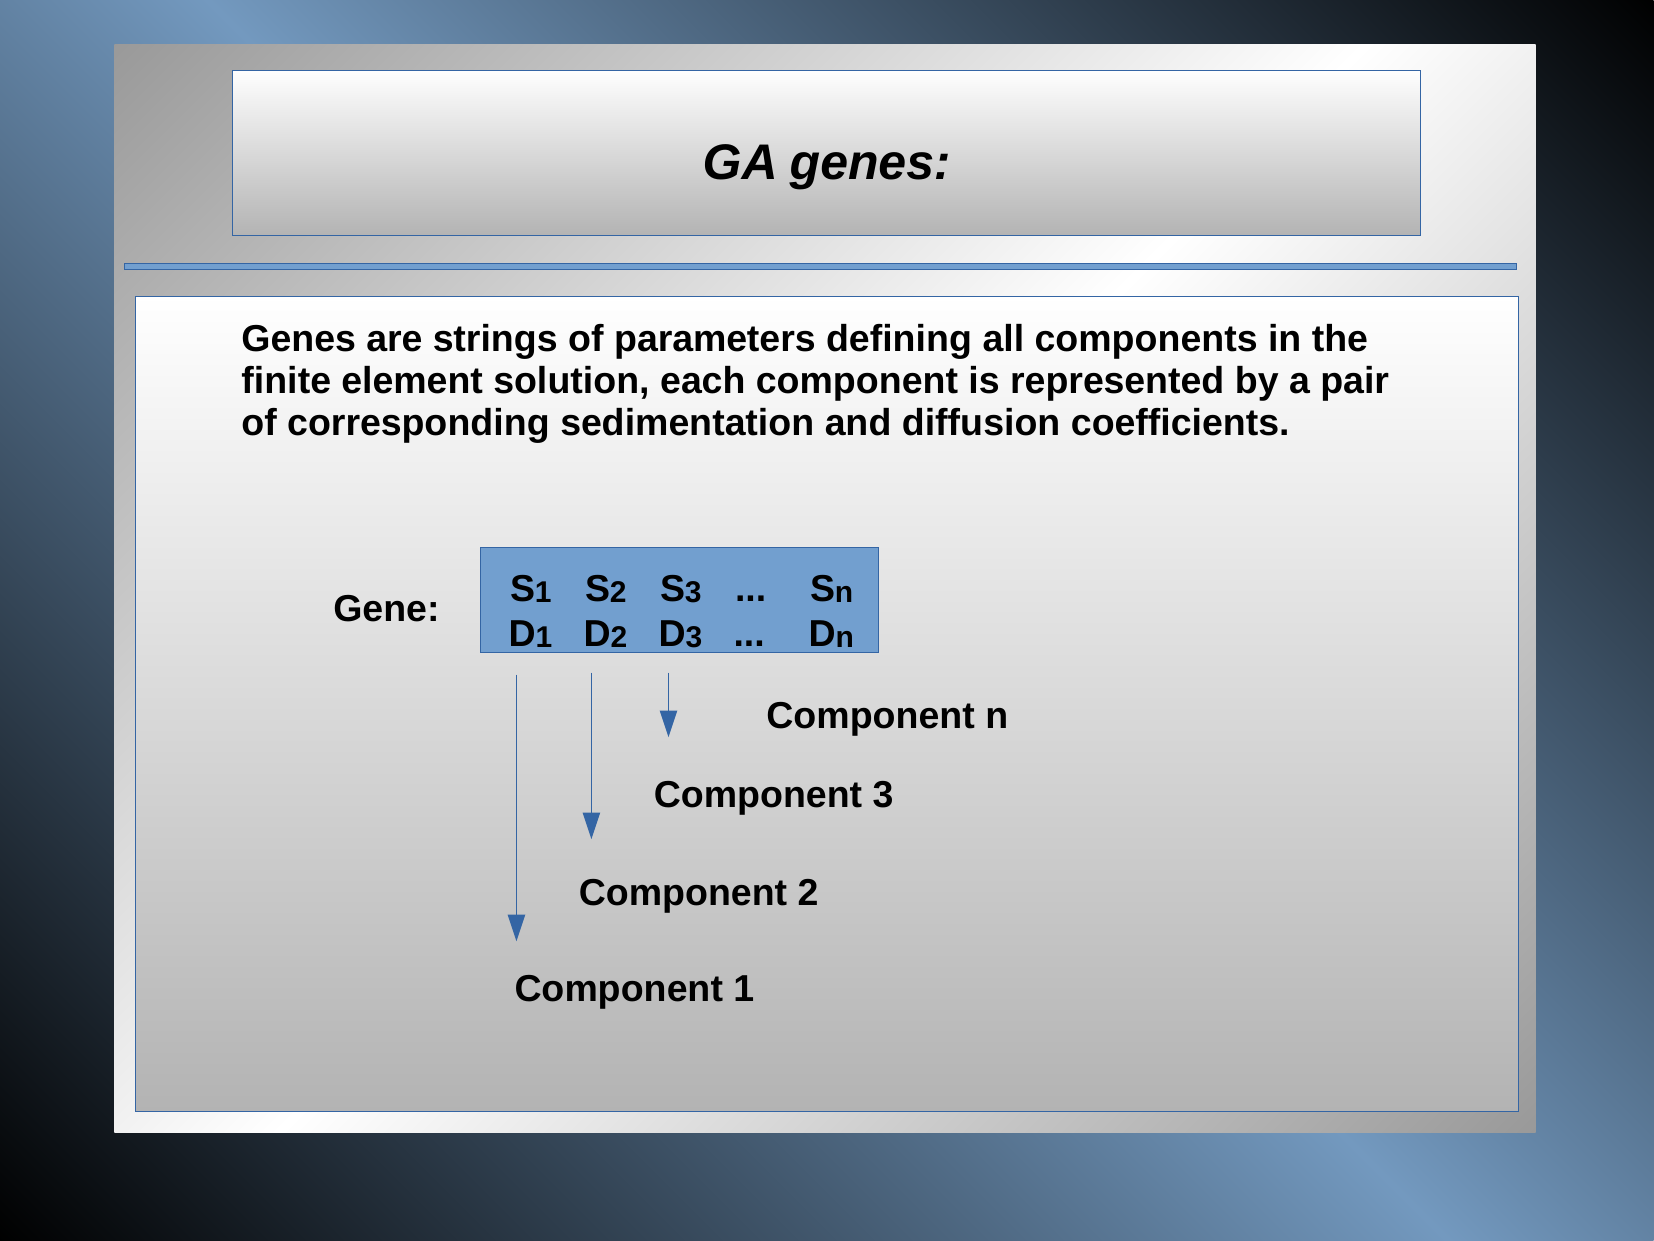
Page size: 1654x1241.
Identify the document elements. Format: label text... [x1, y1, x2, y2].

text_box Component 1 [499, 959, 770, 1017]
text_box Component n [751, 686, 1024, 744]
text_box Component 3 [639, 766, 909, 823]
text_box Component 2 [564, 863, 834, 921]
text_box [124, 263, 1517, 270]
text_box Gene: [318, 580, 455, 638]
text_box D1 D2 D3 ... Dn [493, 604, 869, 668]
text_box GA genes: [246, 127, 1407, 198]
text_box [232, 70, 1421, 236]
text_box [135, 296, 1519, 1112]
text_box S1 S2 S3 ... Sn [495, 559, 869, 604]
text_box Genes are strings of parameters defining all components in the finite element solution, each component is represented by a pair of corresponding sedimentation and diffusion coefficients. [226, 309, 1427, 451]
